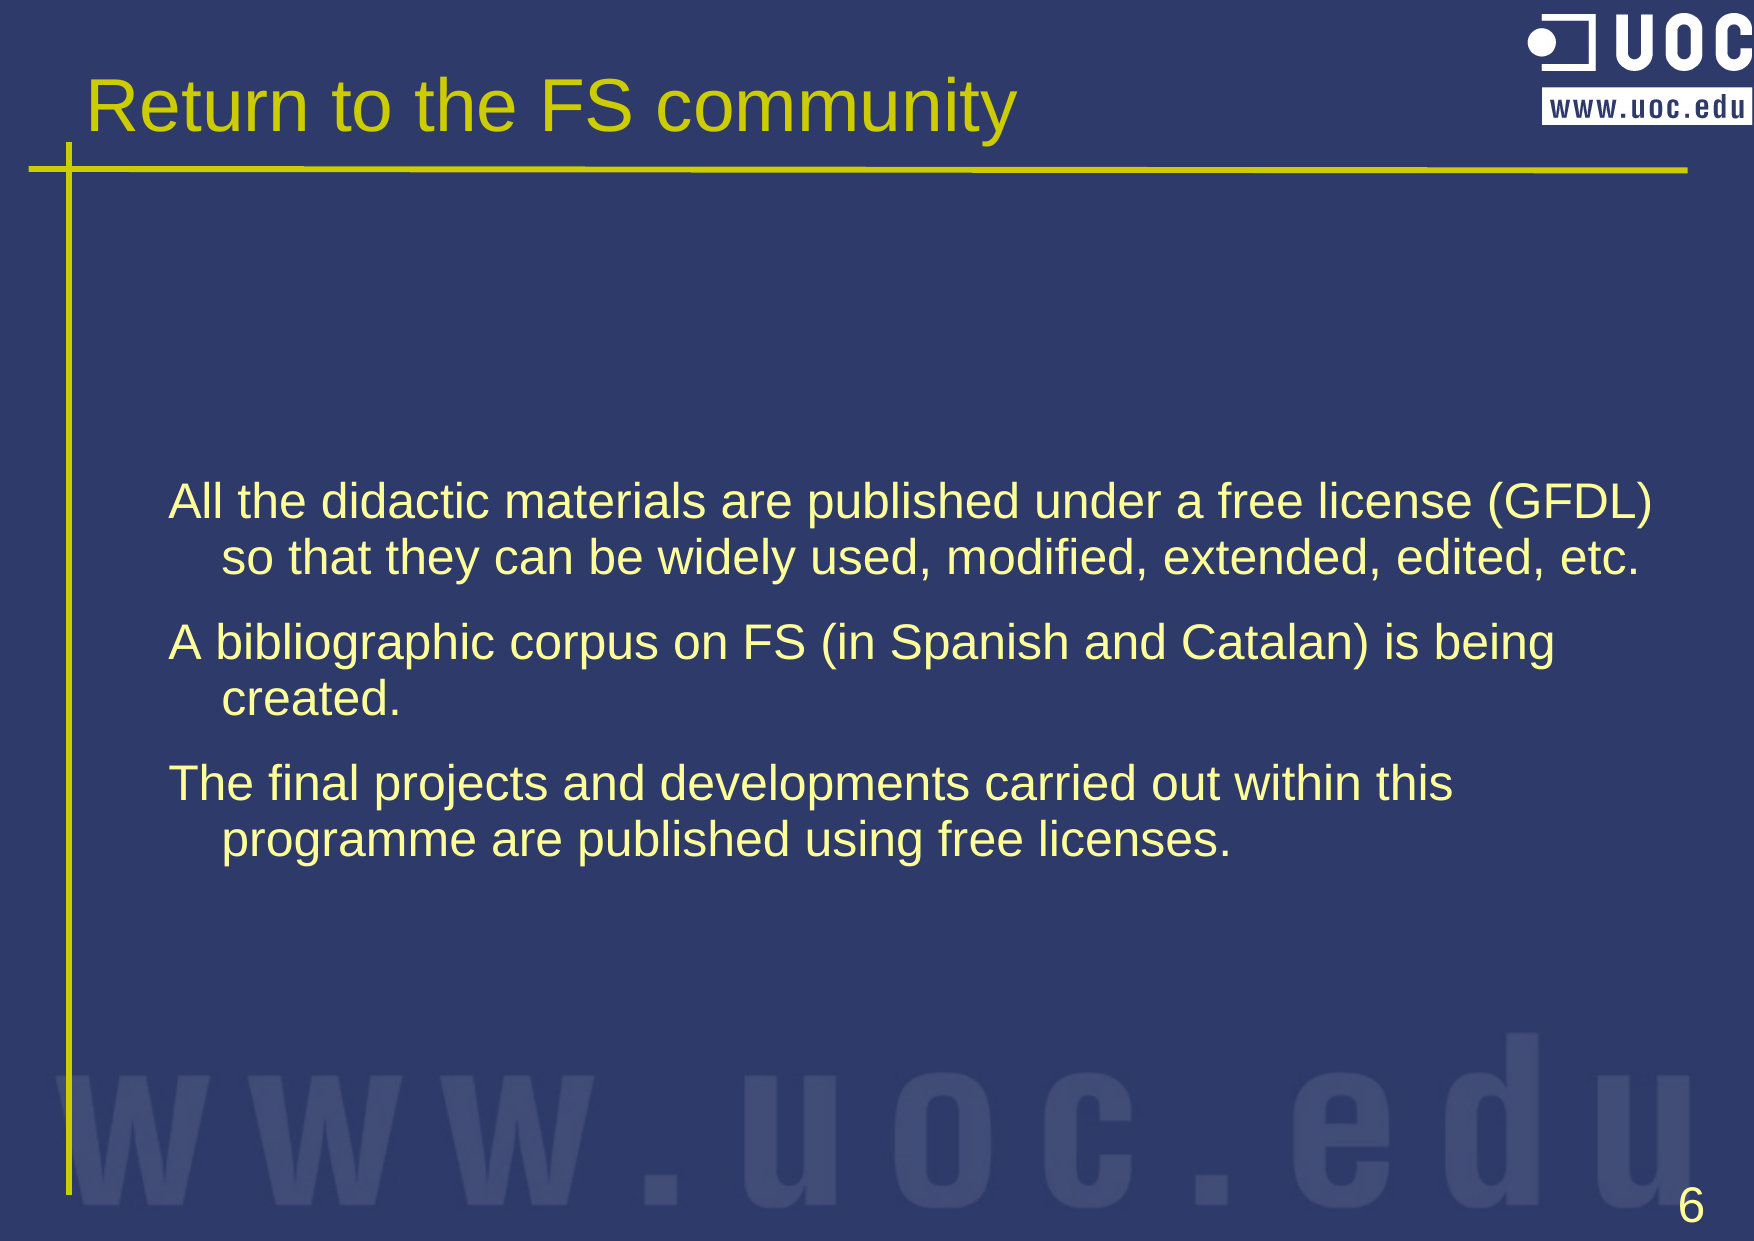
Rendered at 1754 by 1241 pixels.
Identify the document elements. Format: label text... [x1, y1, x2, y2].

text_box <número> [1677, 1177, 1754, 1234]
text_box Return to the FS community [85, 63, 1041, 151]
list All the didactic materials are published under a free license (GFDL) so that they can be widely used, modified, extended, edited, etc. A bibliographic corpus on FS (in Spanish and Catalan) is being created. The final projects and developments carried out within this programme are published using free licenses. [150, 473, 1657, 927]
picture [0, 0, 1754, 1241]
